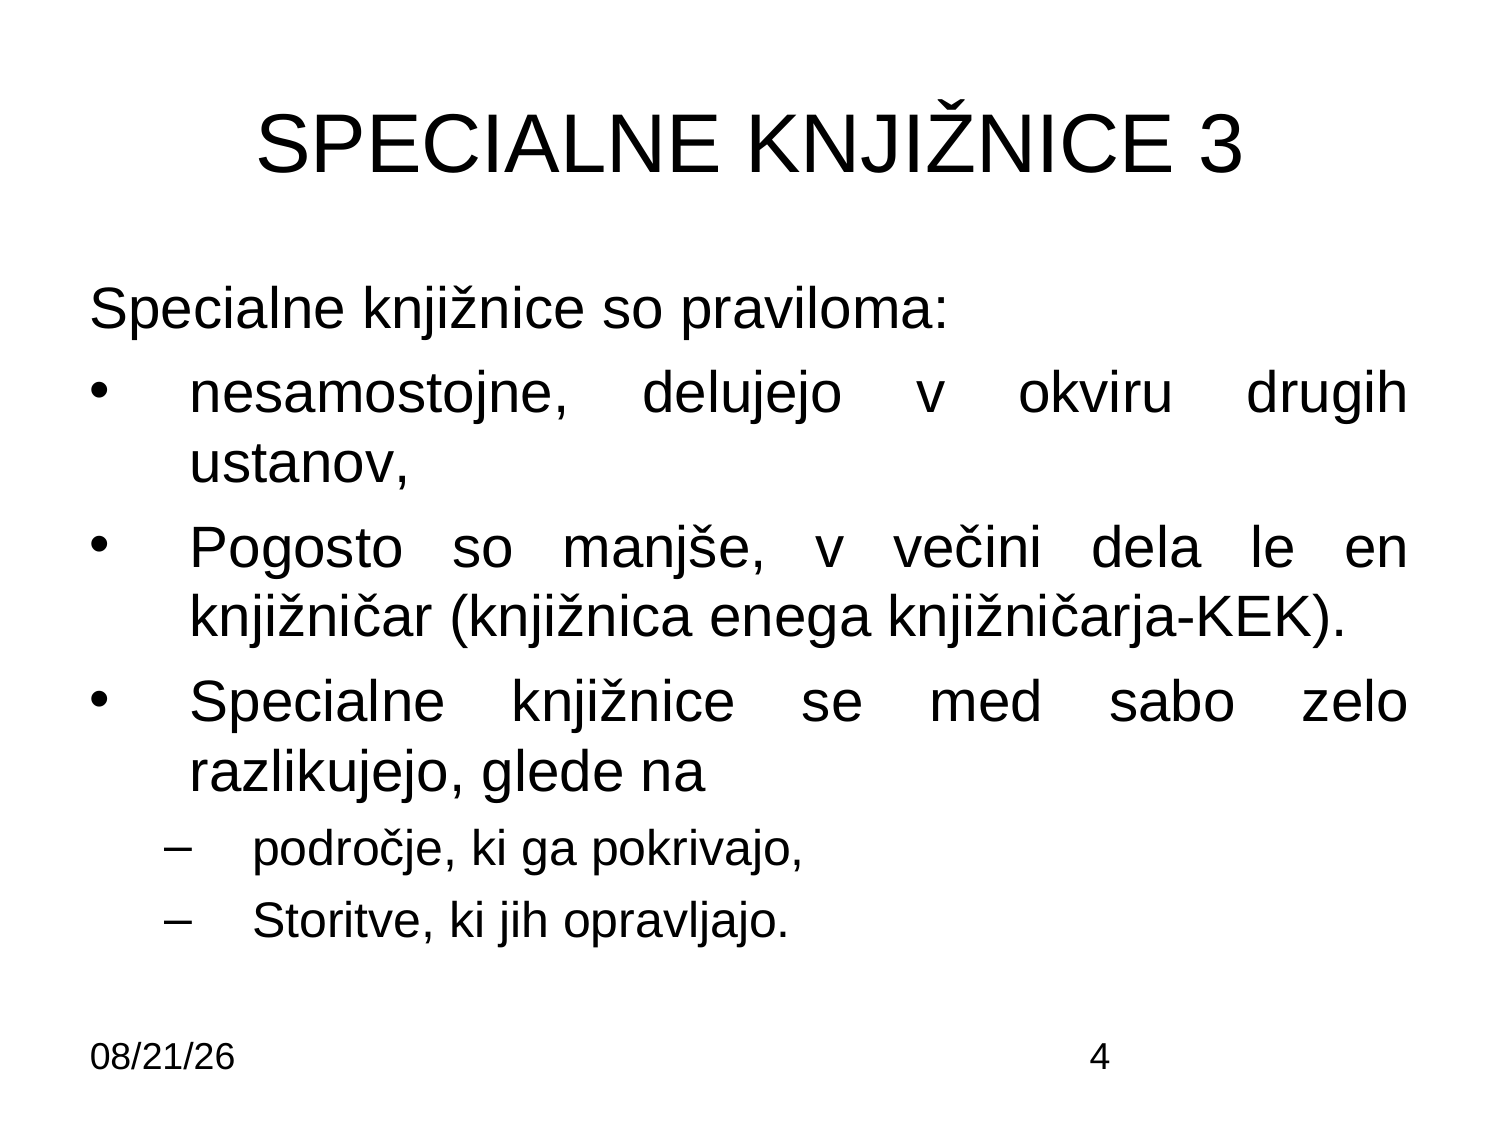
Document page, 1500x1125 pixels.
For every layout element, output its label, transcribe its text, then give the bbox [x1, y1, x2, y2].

list Specialne knjižnice so praviloma: nesamostojne, delujejo v okviru drugih ustanov, Pogosto so manjše, v večini dela le en knjižničar (knjižnica enega knjižničarja-KEK). Specialne knjižnice se med sabo zelo razlikujejo, glede na področje, ki ga pokrivajo, Storitve, ki jih opravljajo. [75, 262, 1426, 1029]
title SPECIALNE KNJIŽNICE 3 [75, 45, 1426, 233]
